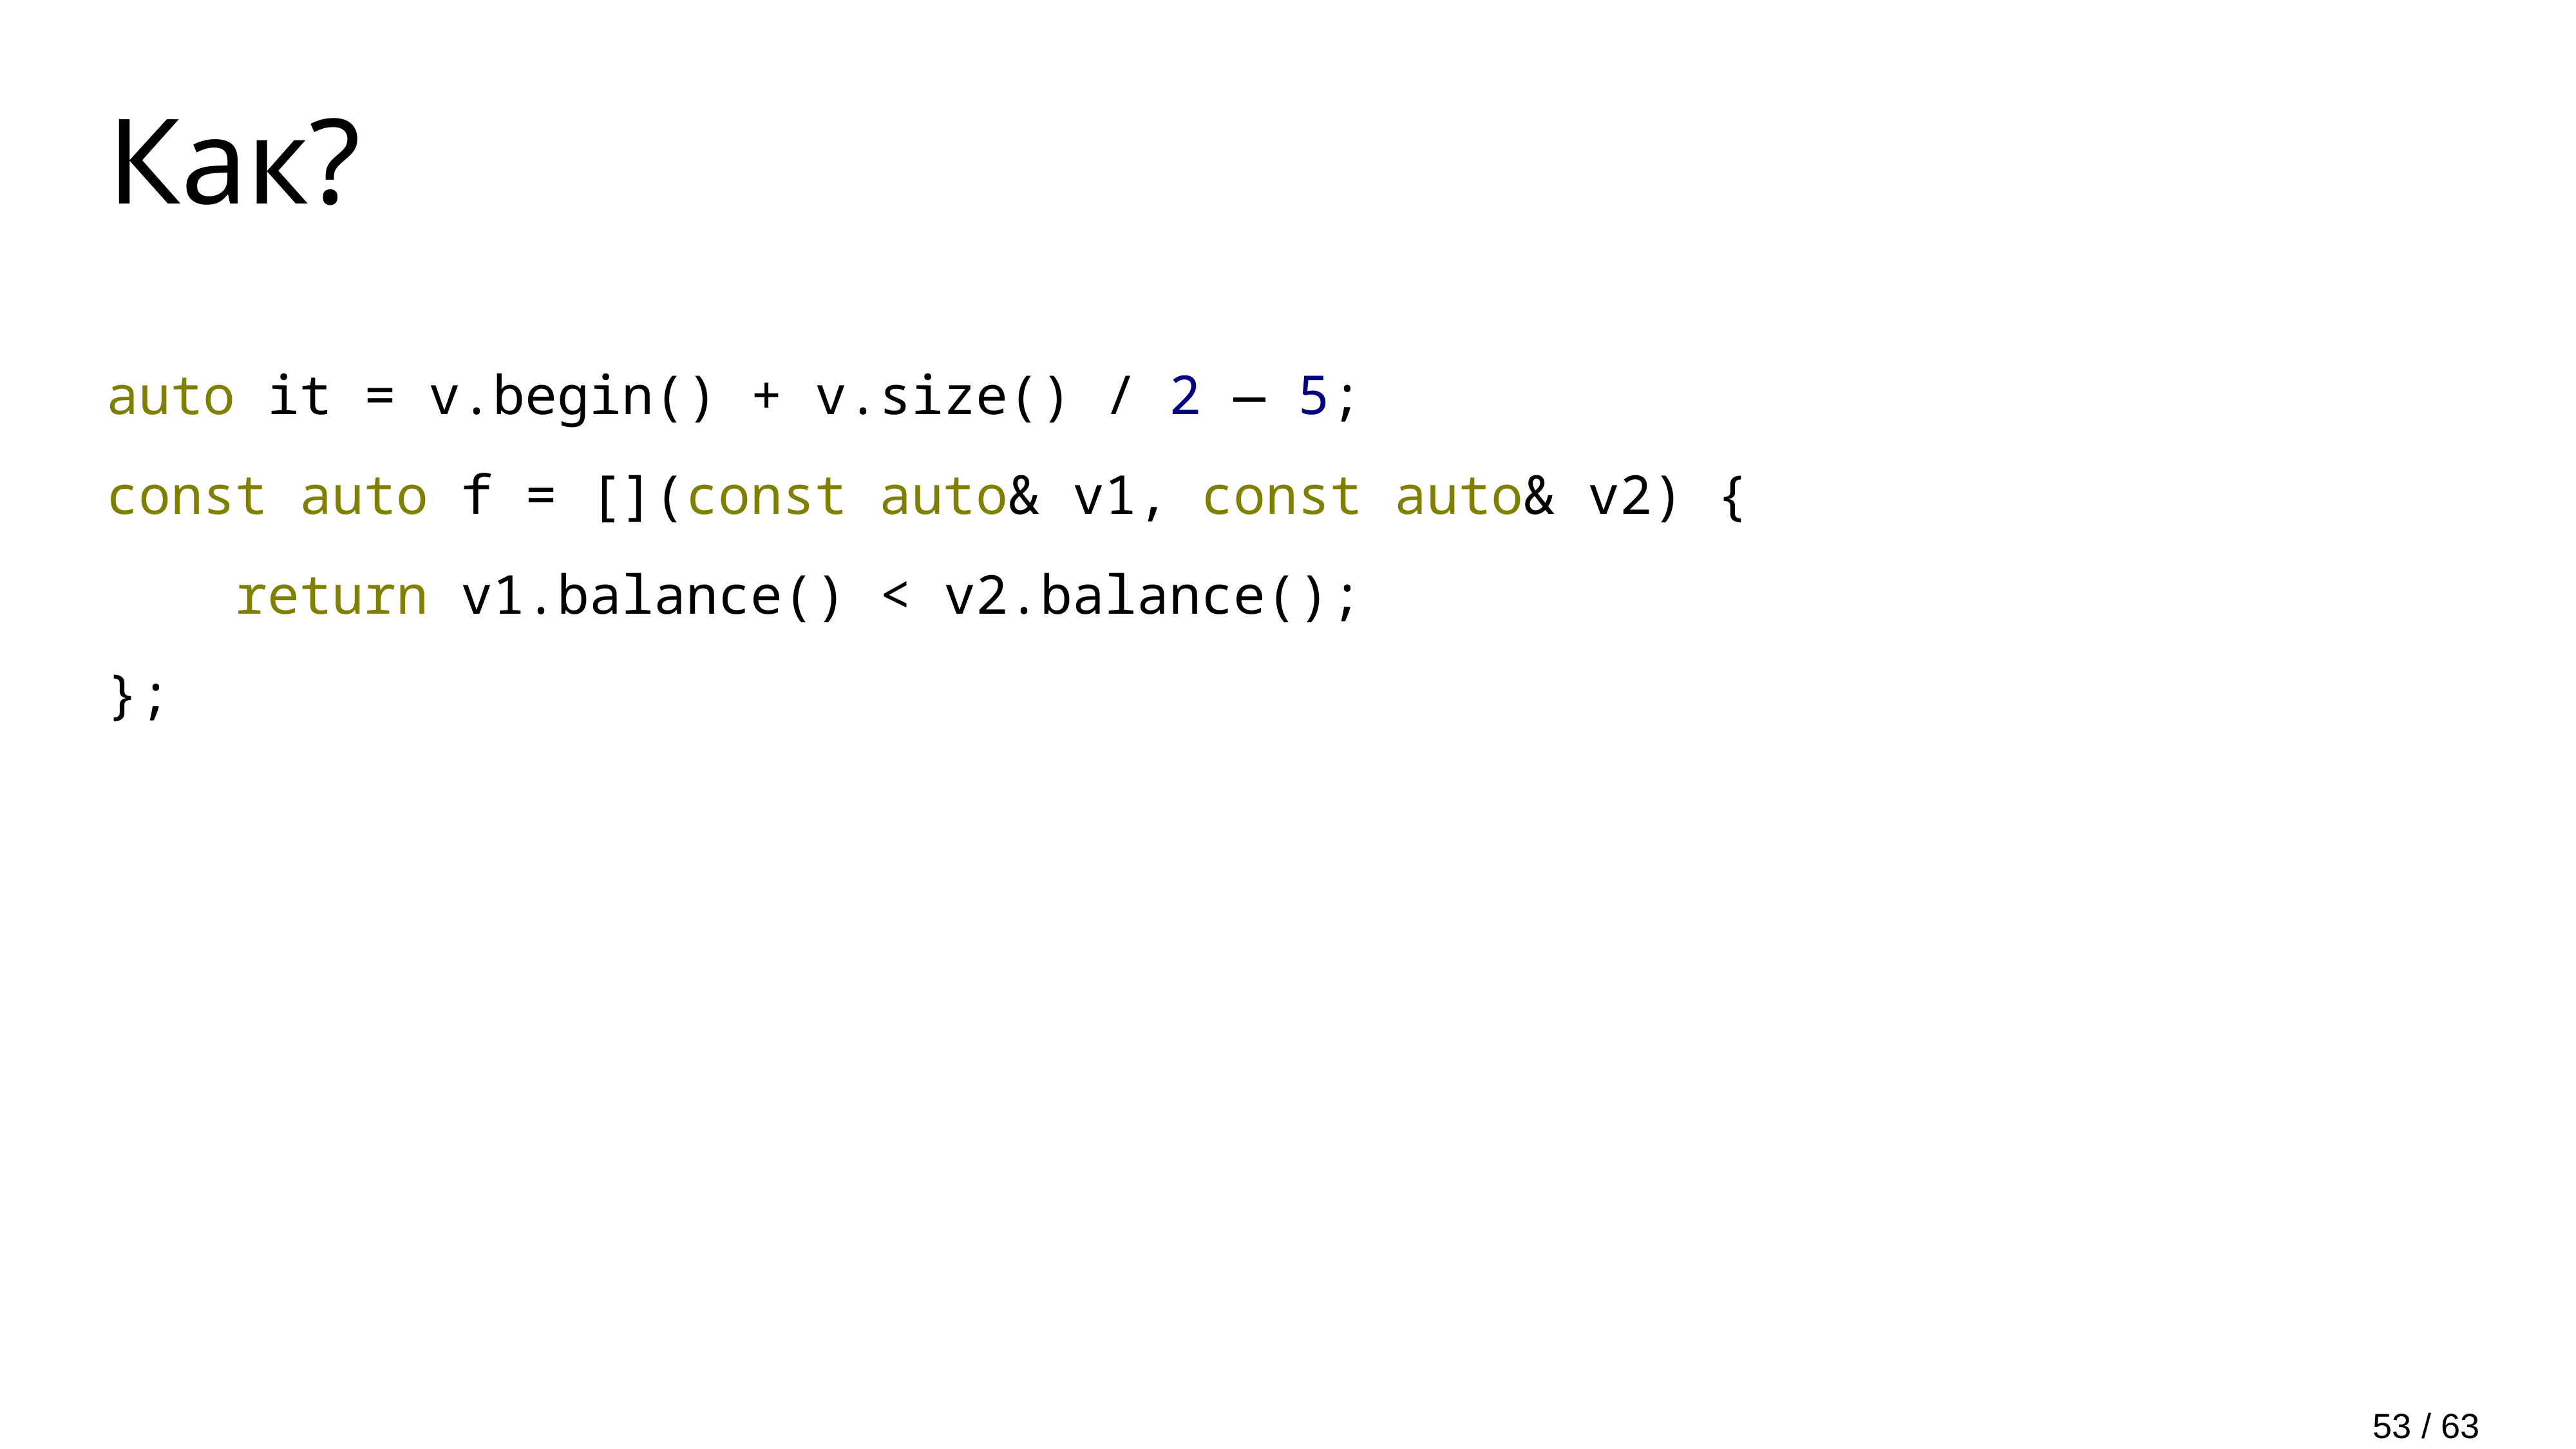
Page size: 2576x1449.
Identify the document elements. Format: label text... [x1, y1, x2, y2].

title Как? [108, 80, 2468, 242]
text_box <number> / 63 [2363, 1402, 2576, 1449]
list auto it = v.begin() + v.size() / 2 — 5; const auto f = [](const auto& v1, const auto& v2) { return v1.balance() < v2.balance(); }; [0, 295, 2576, 1449]
